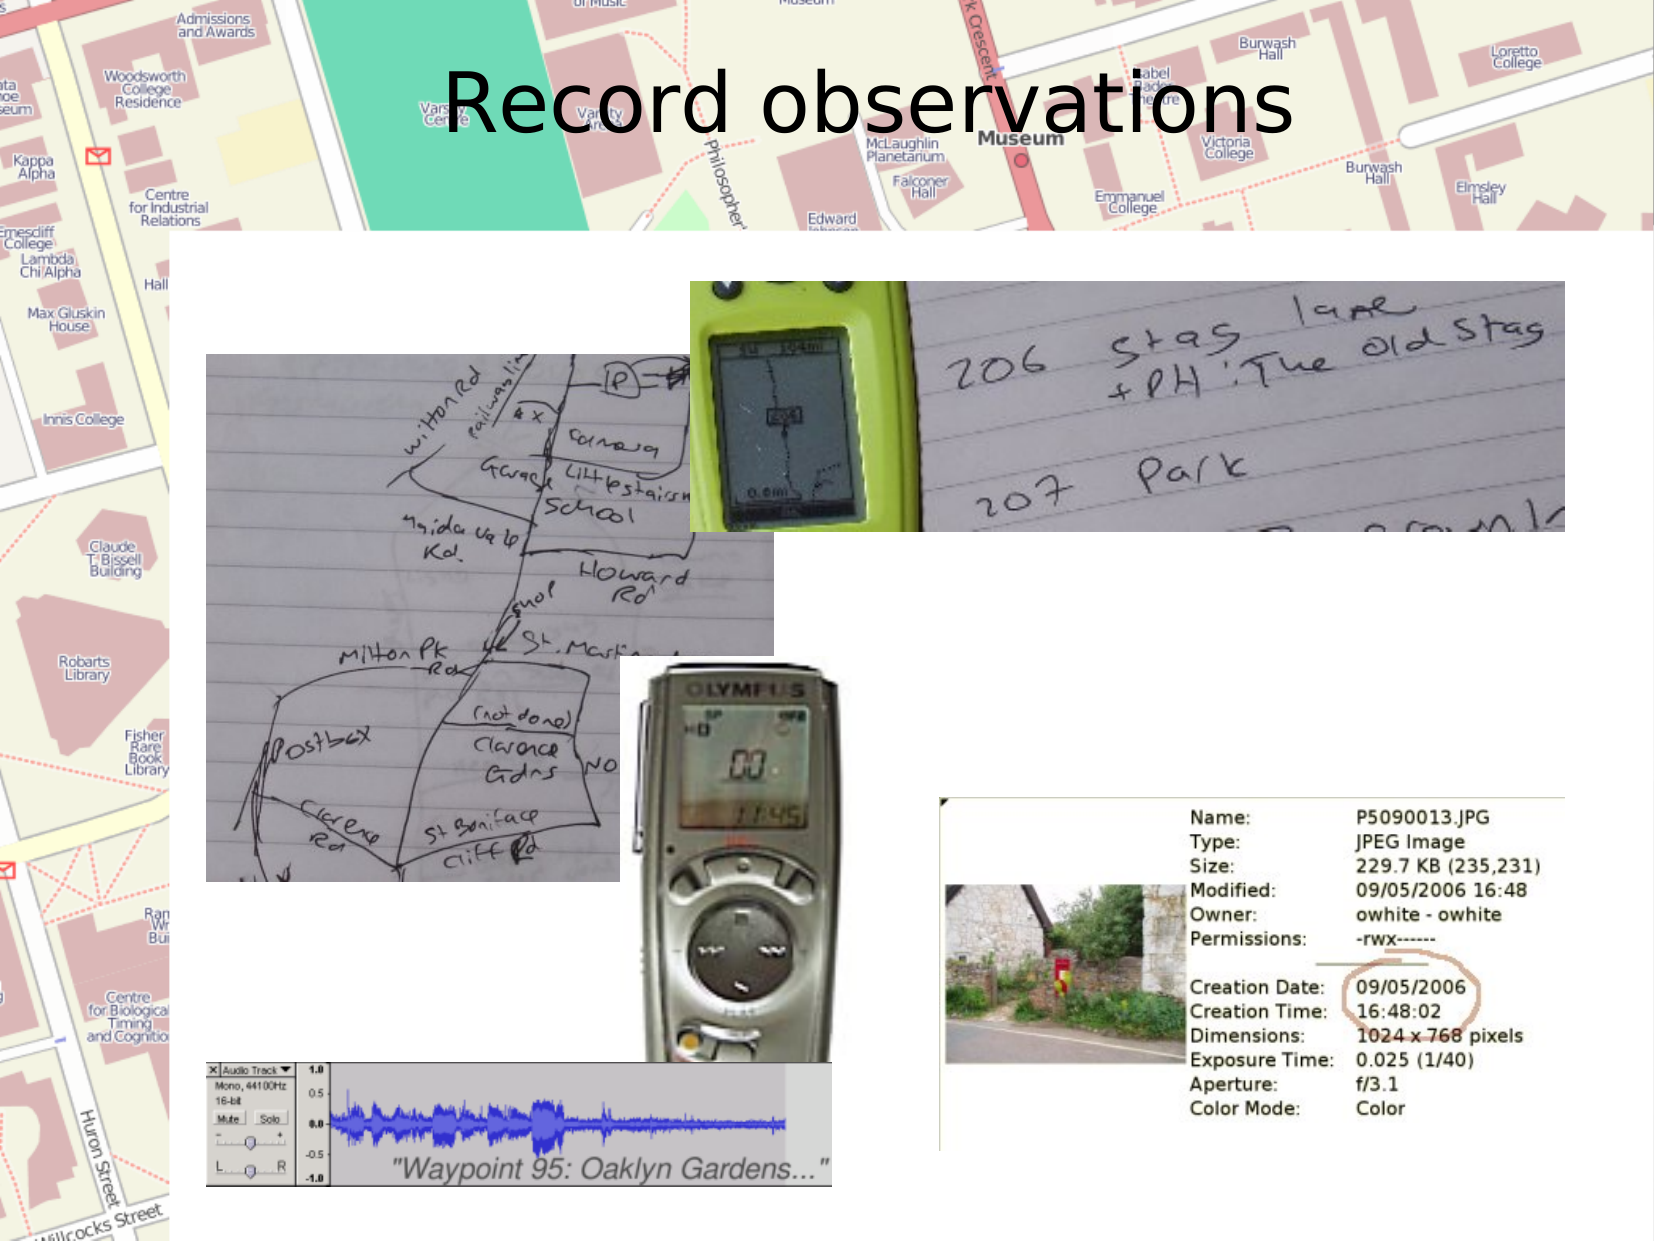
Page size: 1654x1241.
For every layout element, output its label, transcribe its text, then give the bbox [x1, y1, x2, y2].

picture [0, 0, 1654, 1241]
title Record observations [124, 0, 1613, 208]
